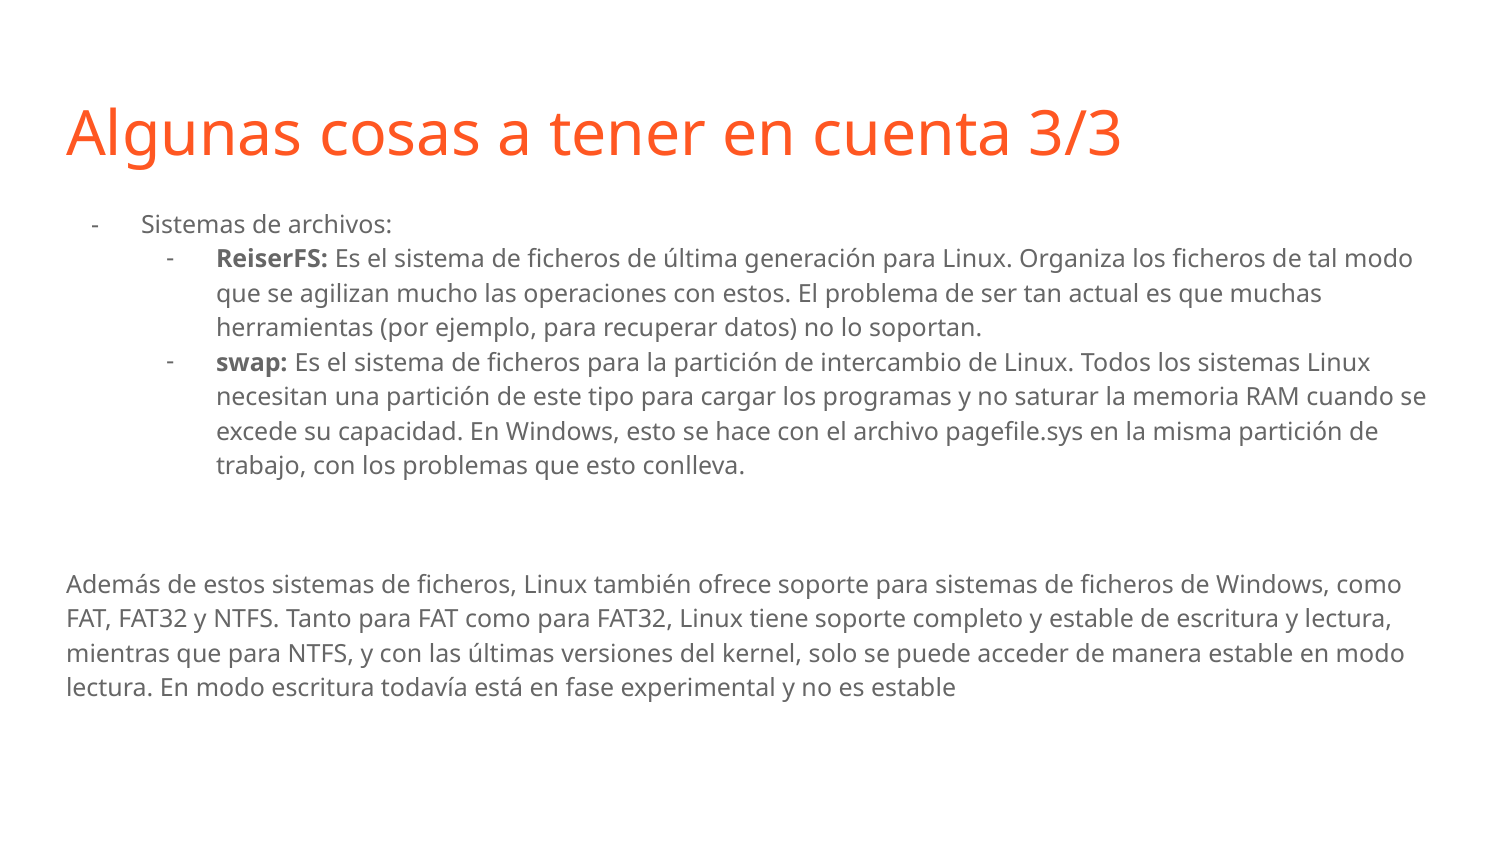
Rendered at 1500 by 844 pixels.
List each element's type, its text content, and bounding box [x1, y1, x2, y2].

title Algunas cosas a tener en cuenta 3/3 [51, 77, 1449, 172]
list Sistemas de archivos: ReiserFS: Es el sistema de ficheros de última generación para Linux. Organiza los ficheros de tal modo que se agilizan mucho las operaciones con estos. El problema de ser tan actual es que muchas herramientas (por ejemplo, para recuperar datos) no lo soportan. swap: Es el sistema de ficheros para la partición de intercambio de Linux. Todos los sistemas Linux necesitan una partición de este tipo para cargar los programas y no saturar la memoria RAM cuando se excede su capacidad. En Windows, esto se hace con el archivo pagefile.sys en la misma partición de trabajo, con los problemas que esto conlleva. Además de estos sistemas de ficheros, Linux también ofrece soporte para sistemas de ficheros de Windows, como FAT, FAT32 y NTFS. Tanto para FAT como para FAT32, Linux tiene soporte completo y estable de escritura y lectura, mientras que para NTFS, y con las últimas versiones del kernel, solo se puede acceder de manera estable en modo lectura. En modo escritura todavía está en fase experimental y no es estable [51, 189, 1449, 750]
